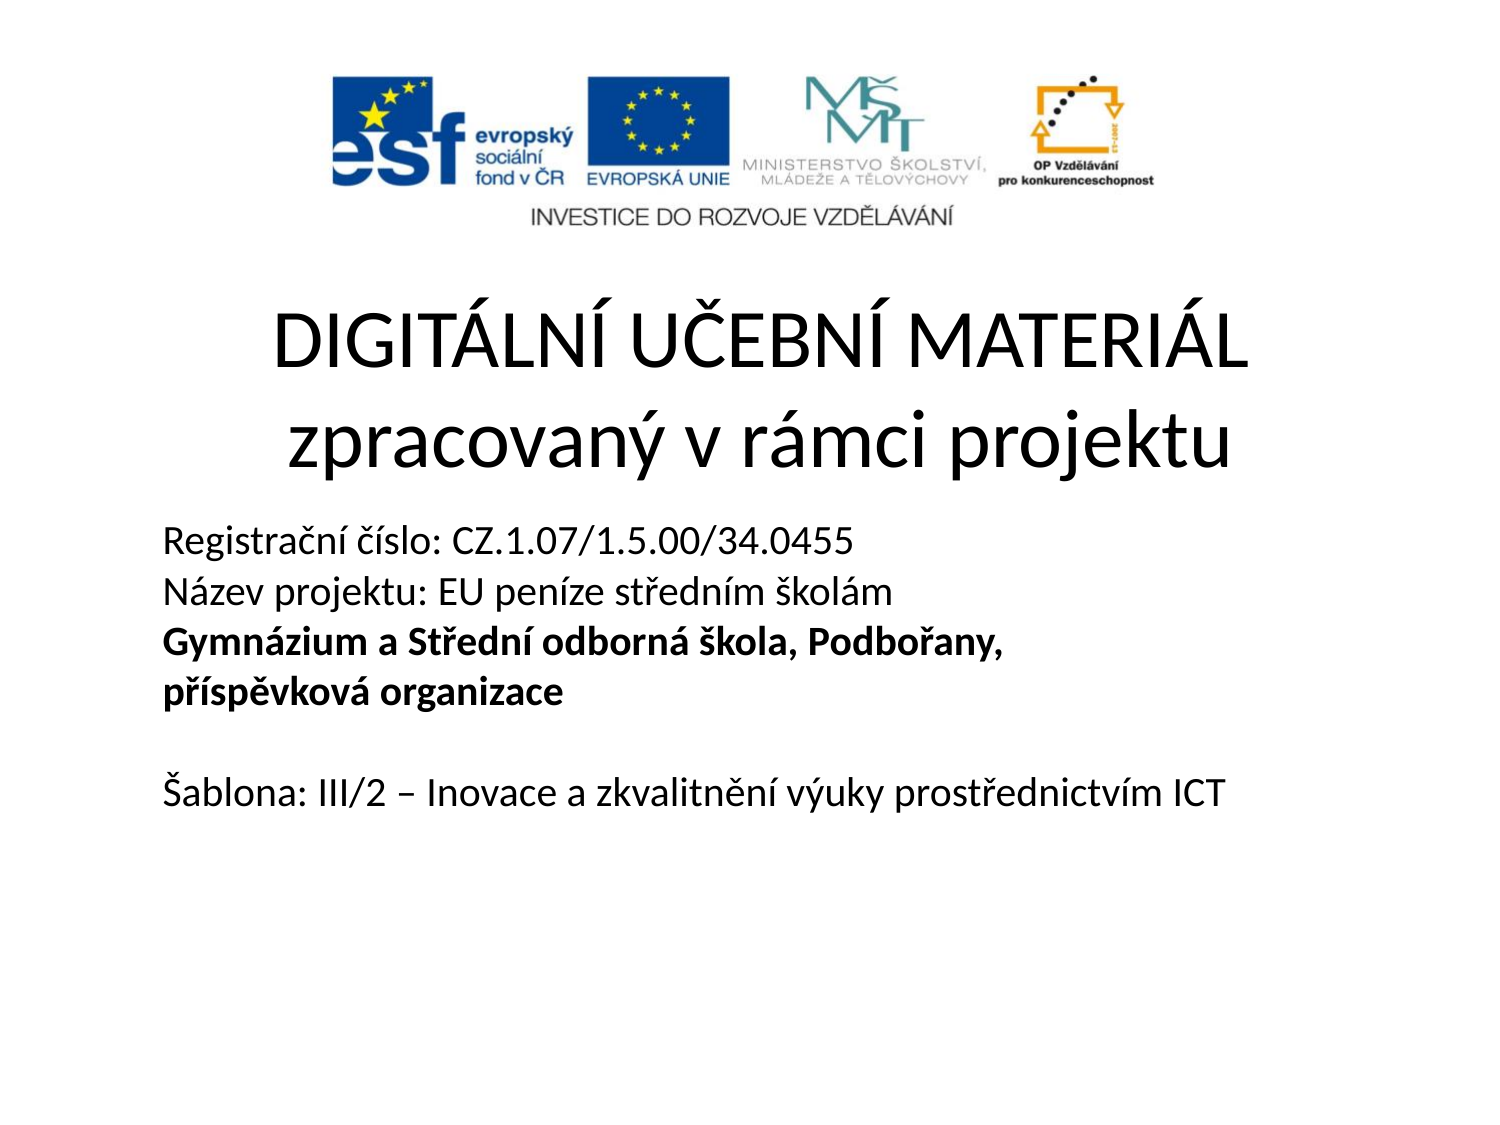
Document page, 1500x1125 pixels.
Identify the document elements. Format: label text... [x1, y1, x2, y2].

title DIGITÁLNÍ UČEBNÍ MATERIÁL zpracovaný v rámci projektu [159, 276, 1364, 492]
picture [289, 42, 1210, 253]
text_box Registrační číslo: CZ.1.07/1.5.00/34.0455 Název projektu: EU peníze středním školám Gymnázium a Střední odborná škola, Podbořany, příspěvková organizace Šablona: III/2 – Inovace a zkvalitnění výuky prostřednictvím ICT [147, 515, 1376, 1024]
